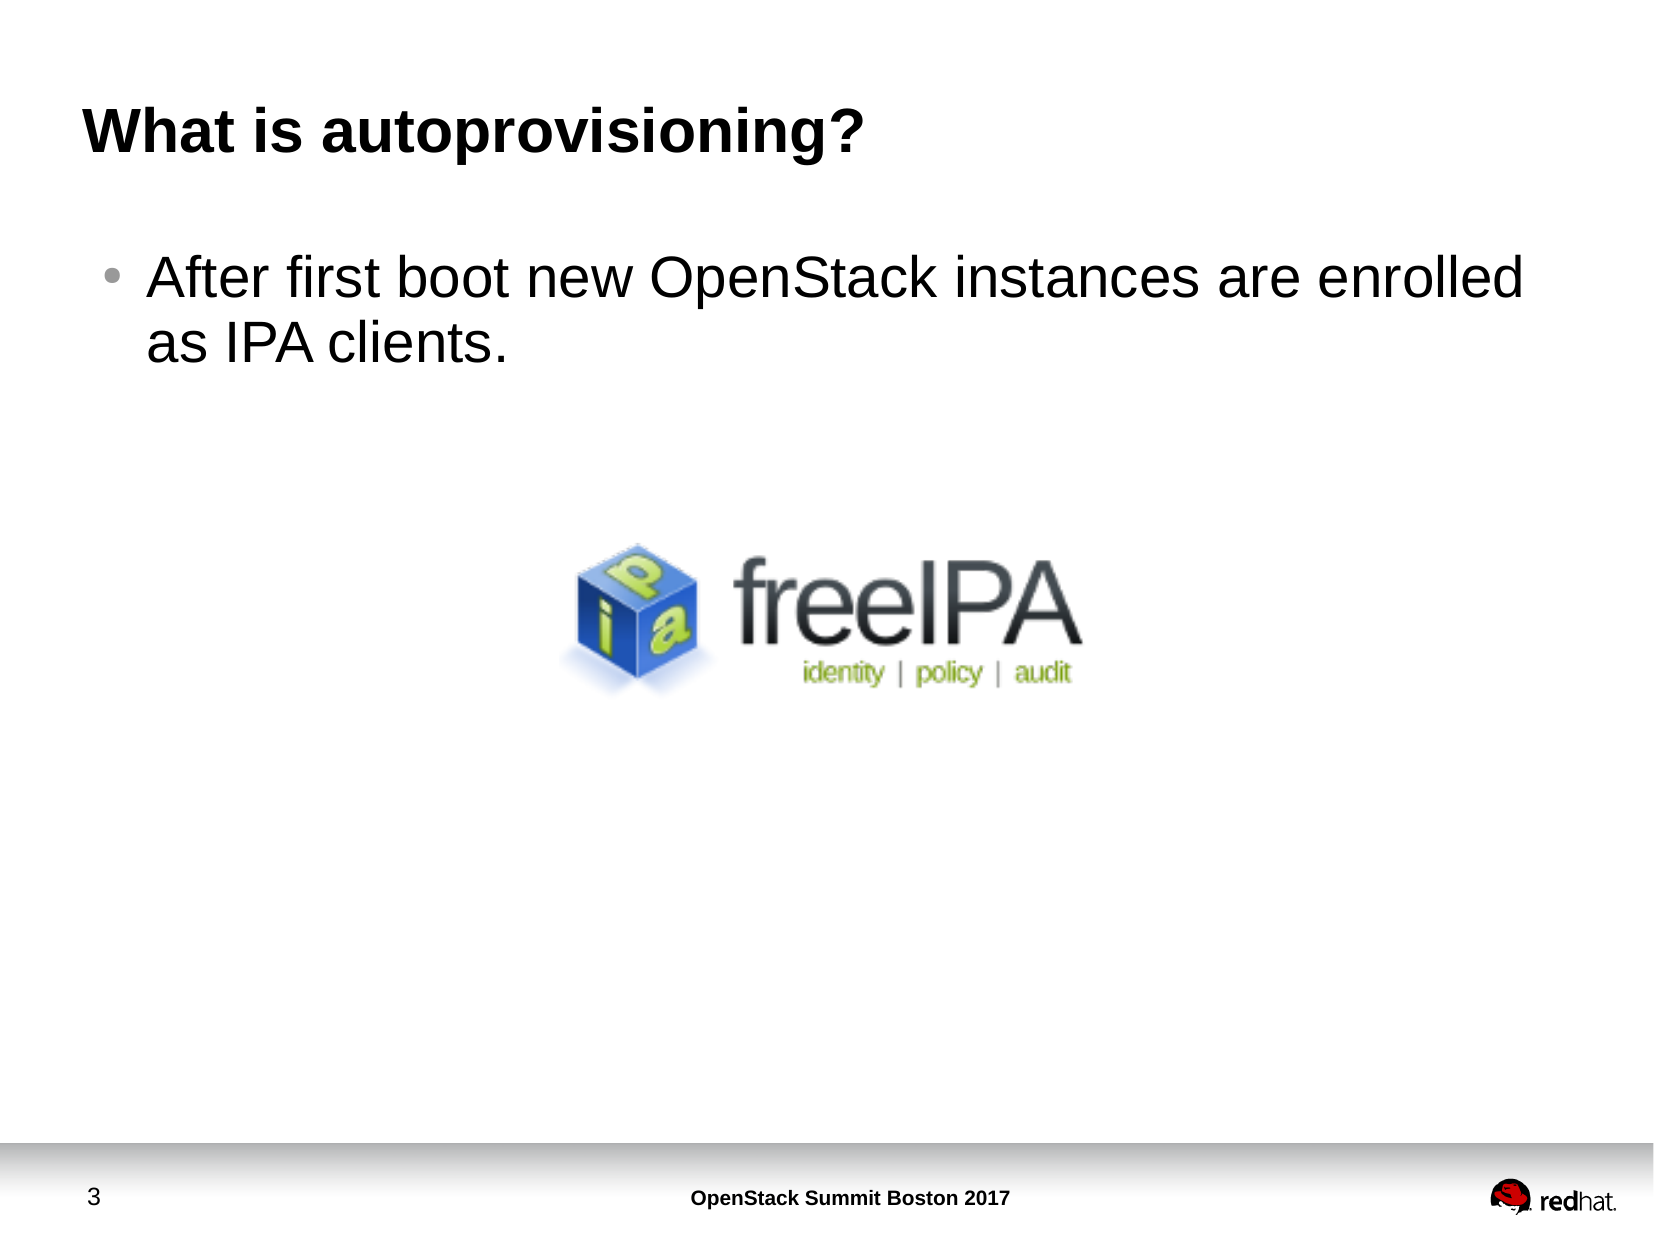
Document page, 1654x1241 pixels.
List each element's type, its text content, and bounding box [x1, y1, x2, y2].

title What is autoprovisioning? [82, 37, 1571, 226]
picture [0, 1143, 1654, 1241]
picture [559, 537, 1095, 703]
list After first boot new OpenStack instances are enrolled as IPA clients. [86, 244, 1576, 1039]
